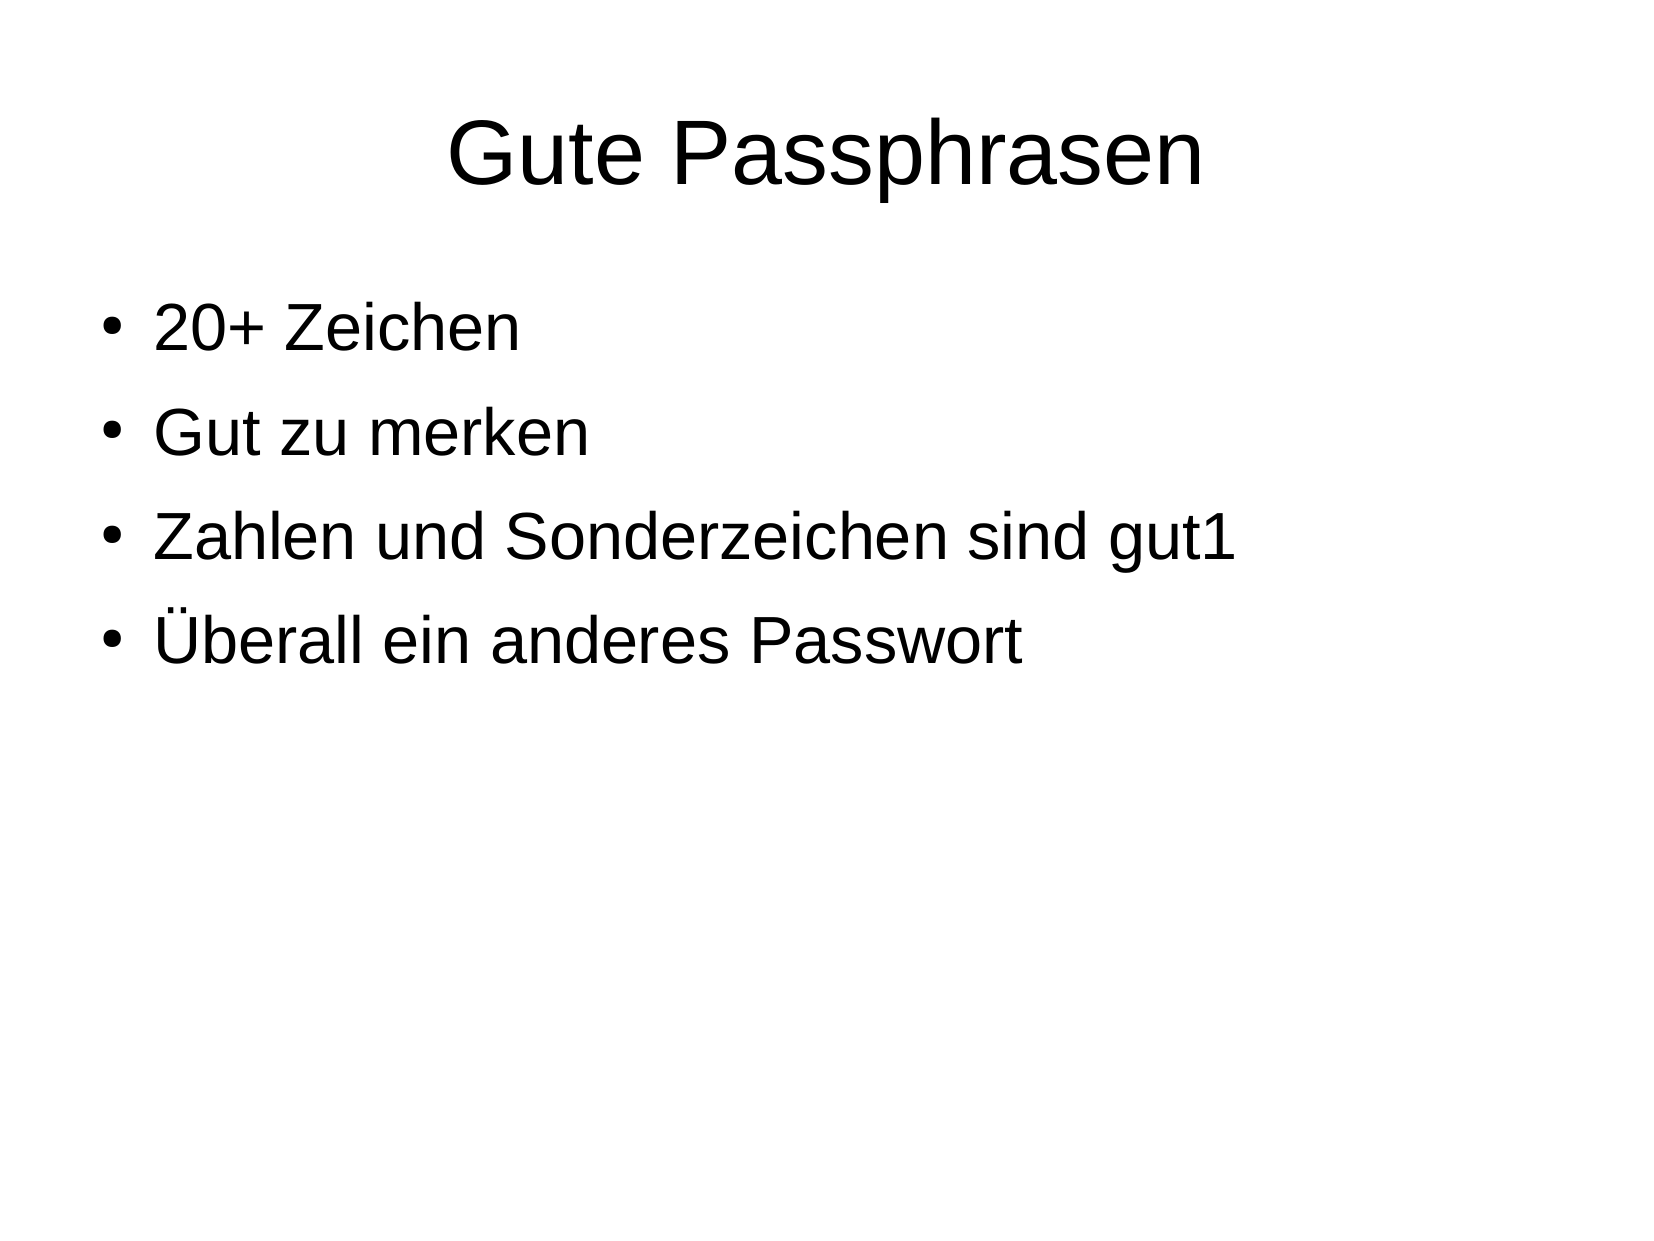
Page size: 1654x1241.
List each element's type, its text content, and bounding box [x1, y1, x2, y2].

list 20+ Zeichen Gut zu merken Zahlen und Sonderzeichen sind gut1 Überall ein anderes Passwort [82, 290, 1571, 1010]
title Gute Passphrasen [82, 49, 1571, 257]
